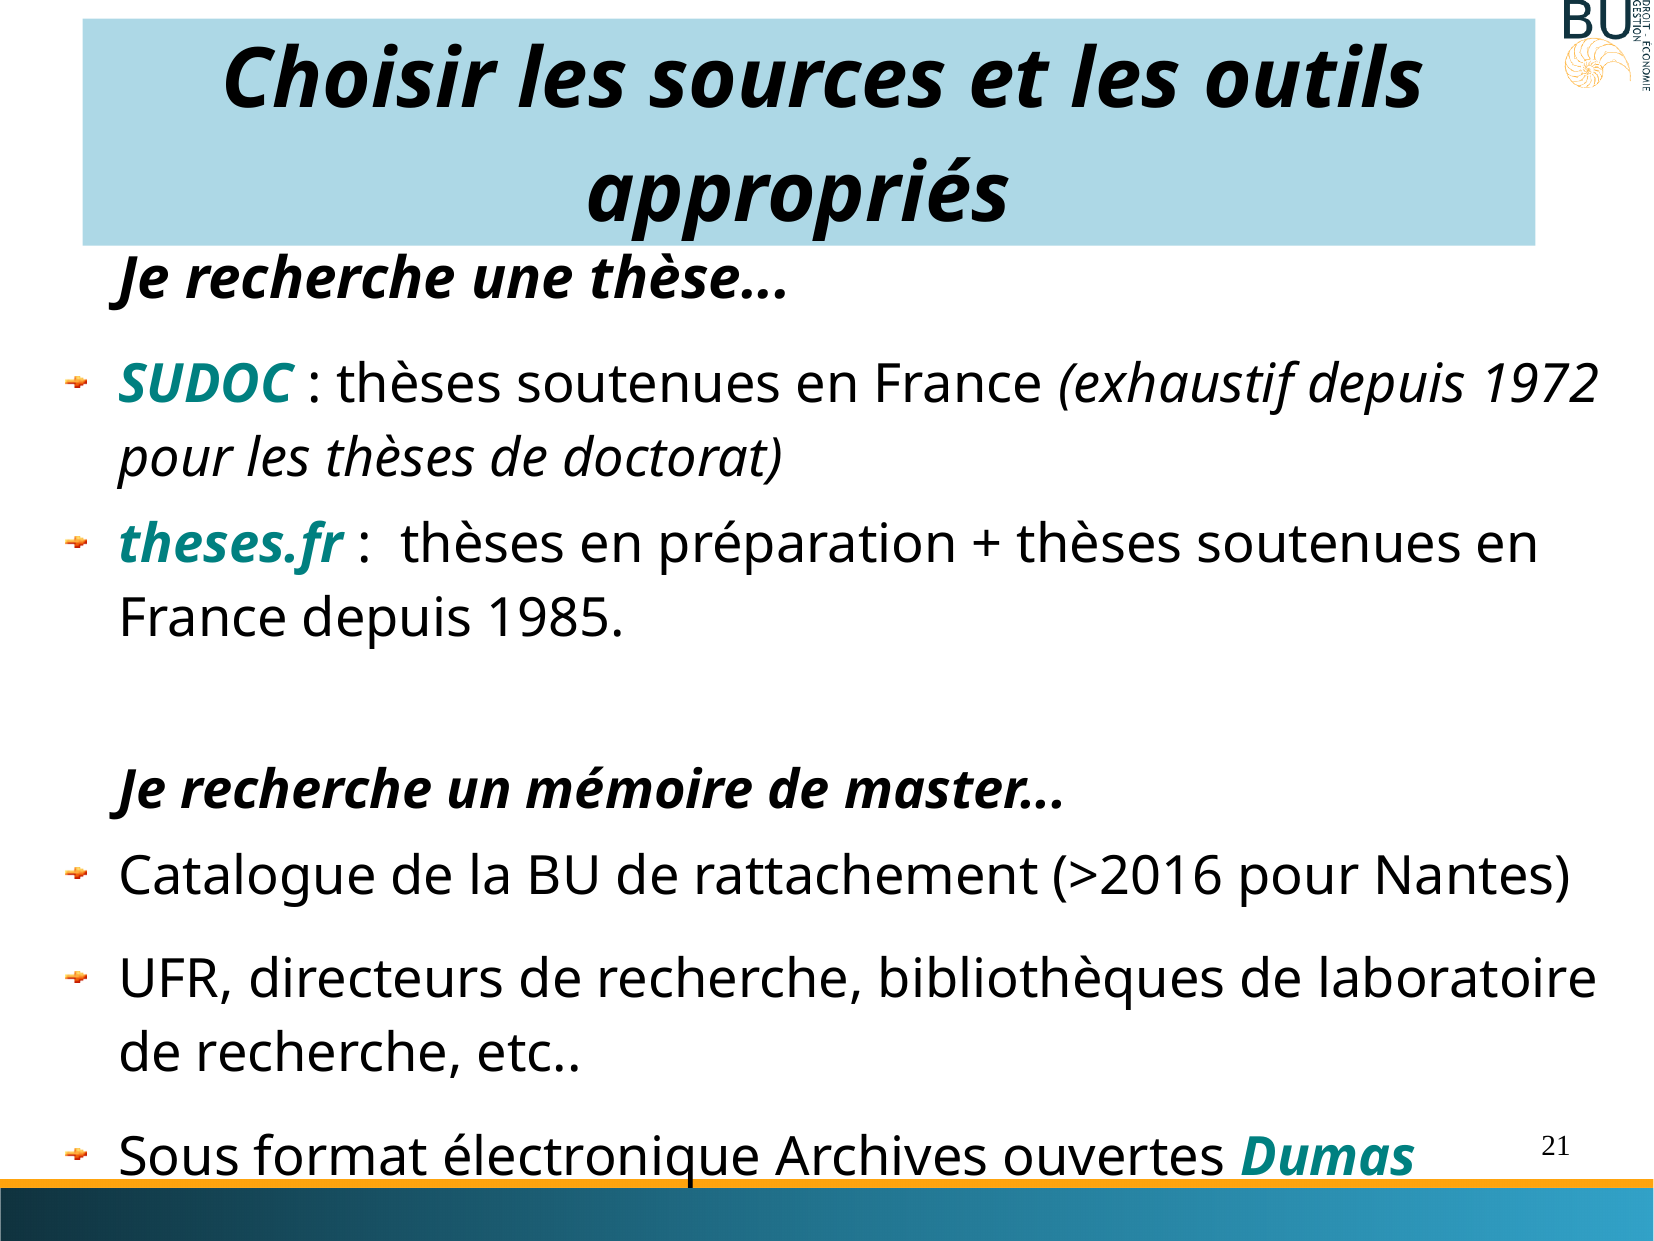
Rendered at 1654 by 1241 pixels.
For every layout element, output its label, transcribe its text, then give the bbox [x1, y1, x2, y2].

text_box Choisir les sources et les outils appropriés [82, 23, 1536, 241]
picture [0, 1179, 1654, 1241]
picture [1564, 0, 1652, 91]
list Je recherche une thèse... SUDOC : thèses soutenues en France (exhaustif depuis 1972 pour les thèses de doctorat) theses.fr : thèses en préparation + thèses soutenues en France depuis 1985. Je recherche un mémoire de master... Catalogue de la BU de rattachement (>2016 pour Nantes) UFR, directeurs de recherche, bibliothèques de laboratoire de recherche, etc.. Sous format électronique Archives ouvertes Dumas [47, 236, 1630, 1230]
